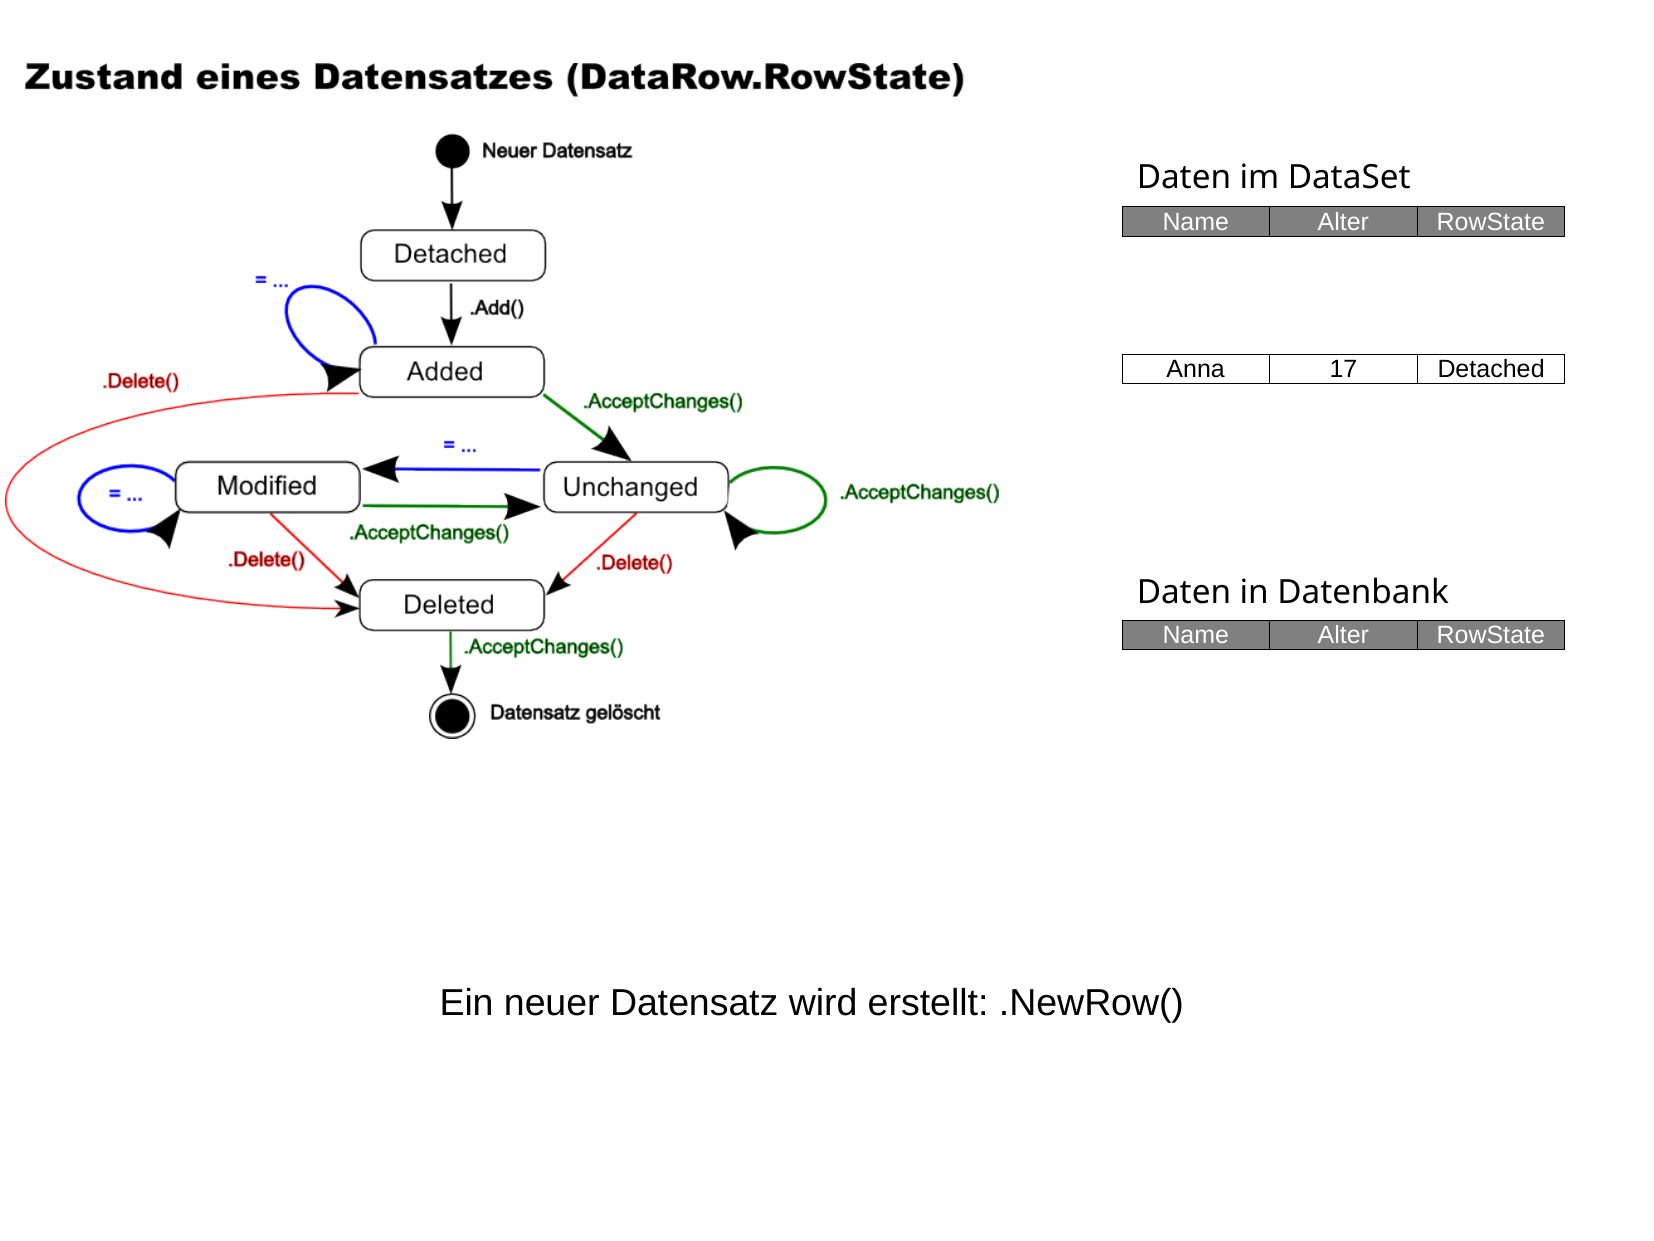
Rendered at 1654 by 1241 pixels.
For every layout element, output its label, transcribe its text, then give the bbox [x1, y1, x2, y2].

text_box RowState [1418, 206, 1565, 237]
text_box Alter [1269, 206, 1418, 237]
text_box Anna [1122, 354, 1269, 384]
text_box RowState [1418, 620, 1565, 650]
text_box Daten im DataSet [1122, 145, 1536, 206]
picture [5, 63, 999, 739]
text_box Ein neuer Datensatz wird erstellt: .NewRow() [59, 974, 1565, 1032]
text_box 17 [1269, 354, 1417, 384]
text_box Daten in Datenbank [1122, 561, 1595, 623]
text_box Name [1122, 620, 1269, 650]
text_box Name [1122, 206, 1269, 237]
text_box Detached [1417, 354, 1565, 384]
text_box Alter [1269, 620, 1418, 650]
